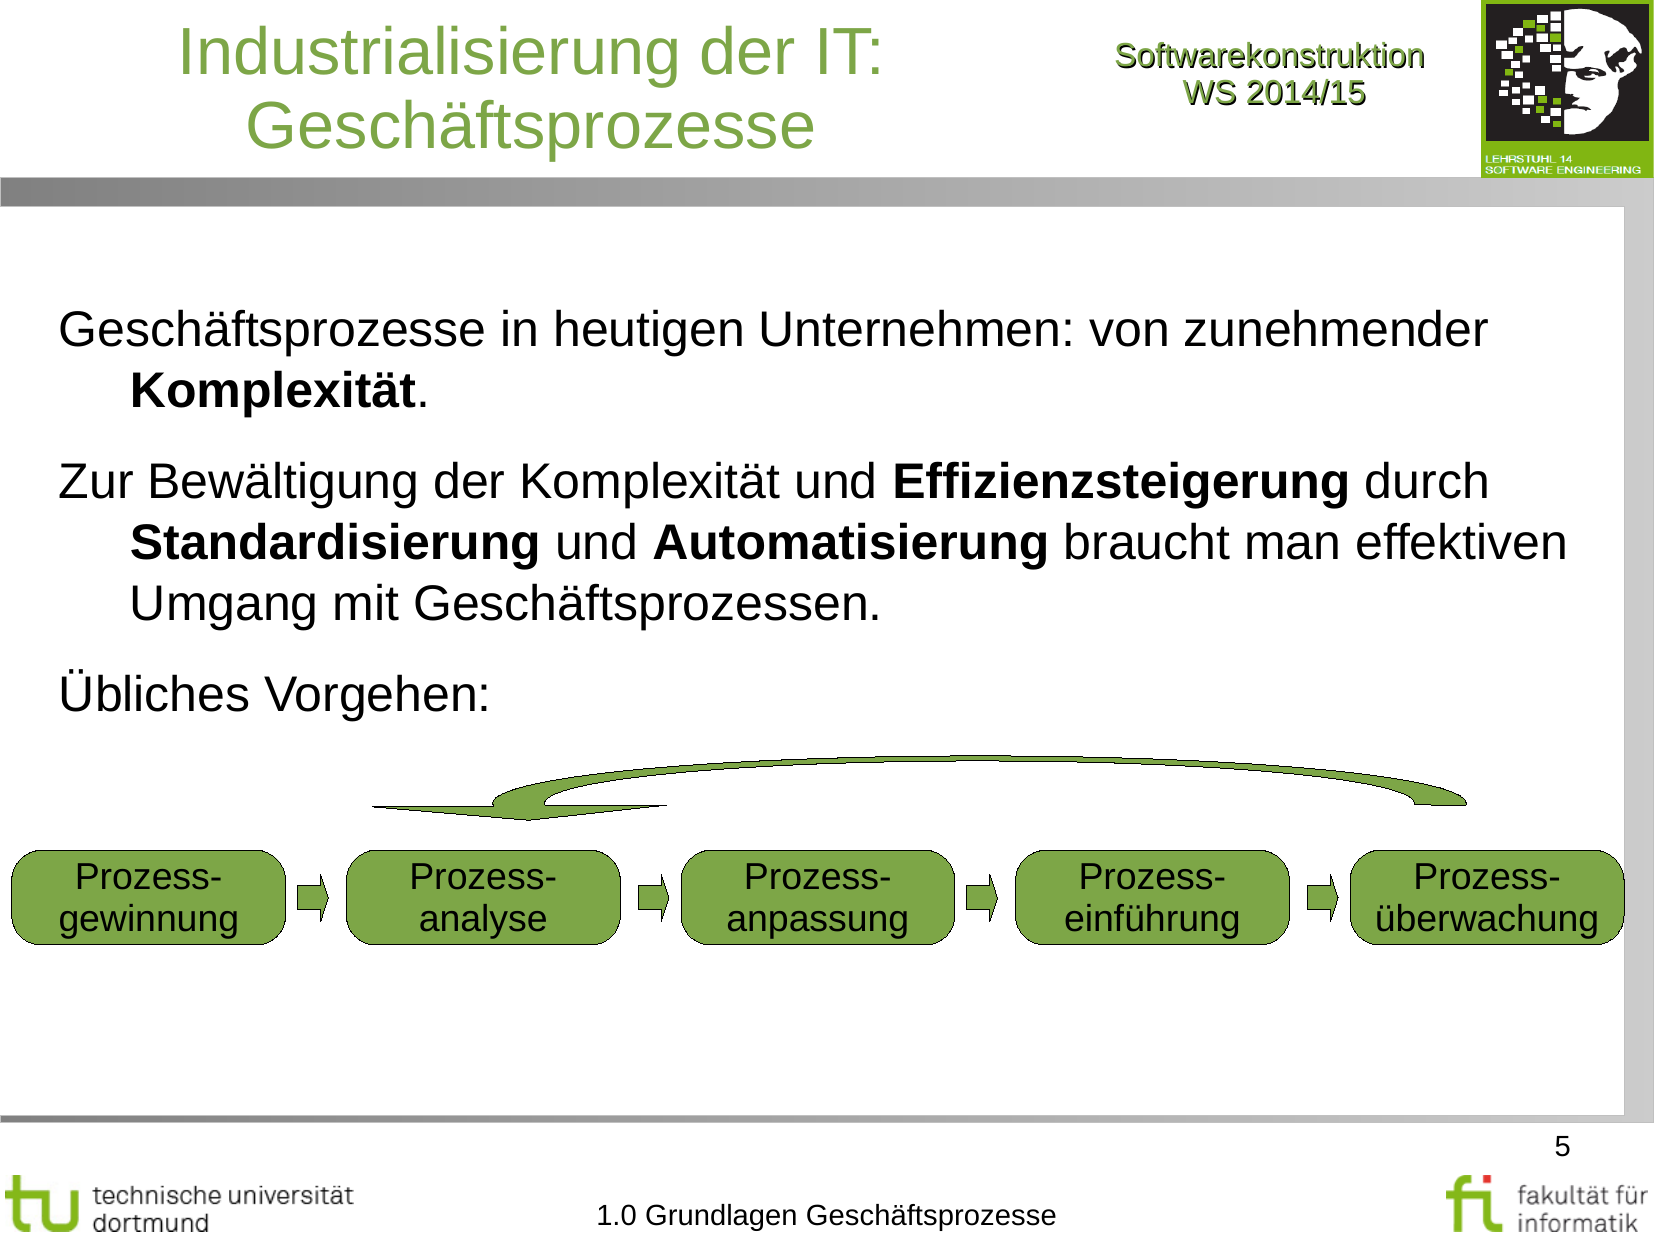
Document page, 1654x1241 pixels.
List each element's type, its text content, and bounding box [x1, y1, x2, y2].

picture [1481, 0, 1654, 178]
text_box Prozess- einführung [1015, 850, 1290, 945]
text_box [966, 874, 998, 922]
text_box [1307, 874, 1339, 922]
text_box Prozess- anpassung [681, 850, 955, 945]
title Industrialisierung der IT: Geschäftsprozesse [0, 7, 1063, 170]
text_box [372, 755, 1467, 821]
picture [5, 1175, 354, 1232]
text_box Prozess- überwachung [1350, 850, 1625, 945]
text_box [638, 874, 669, 922]
list Geschäftsprozesse in heutigen Unternehmen: von zunehmender Komplexität. Zur Bewältigung der Komplexität und Effizienzsteigerung durch Standardisierung und Automatisierung braucht man effektiven Umgang mit Geschäftsprozessen. Übliches Vorgehen: [59, 295, 1625, 1078]
picture [1446, 1175, 1648, 1232]
text_box [297, 874, 329, 922]
text_box Prozess- analyse [346, 850, 621, 945]
text_box Prozess- gewinnung [11, 850, 286, 945]
